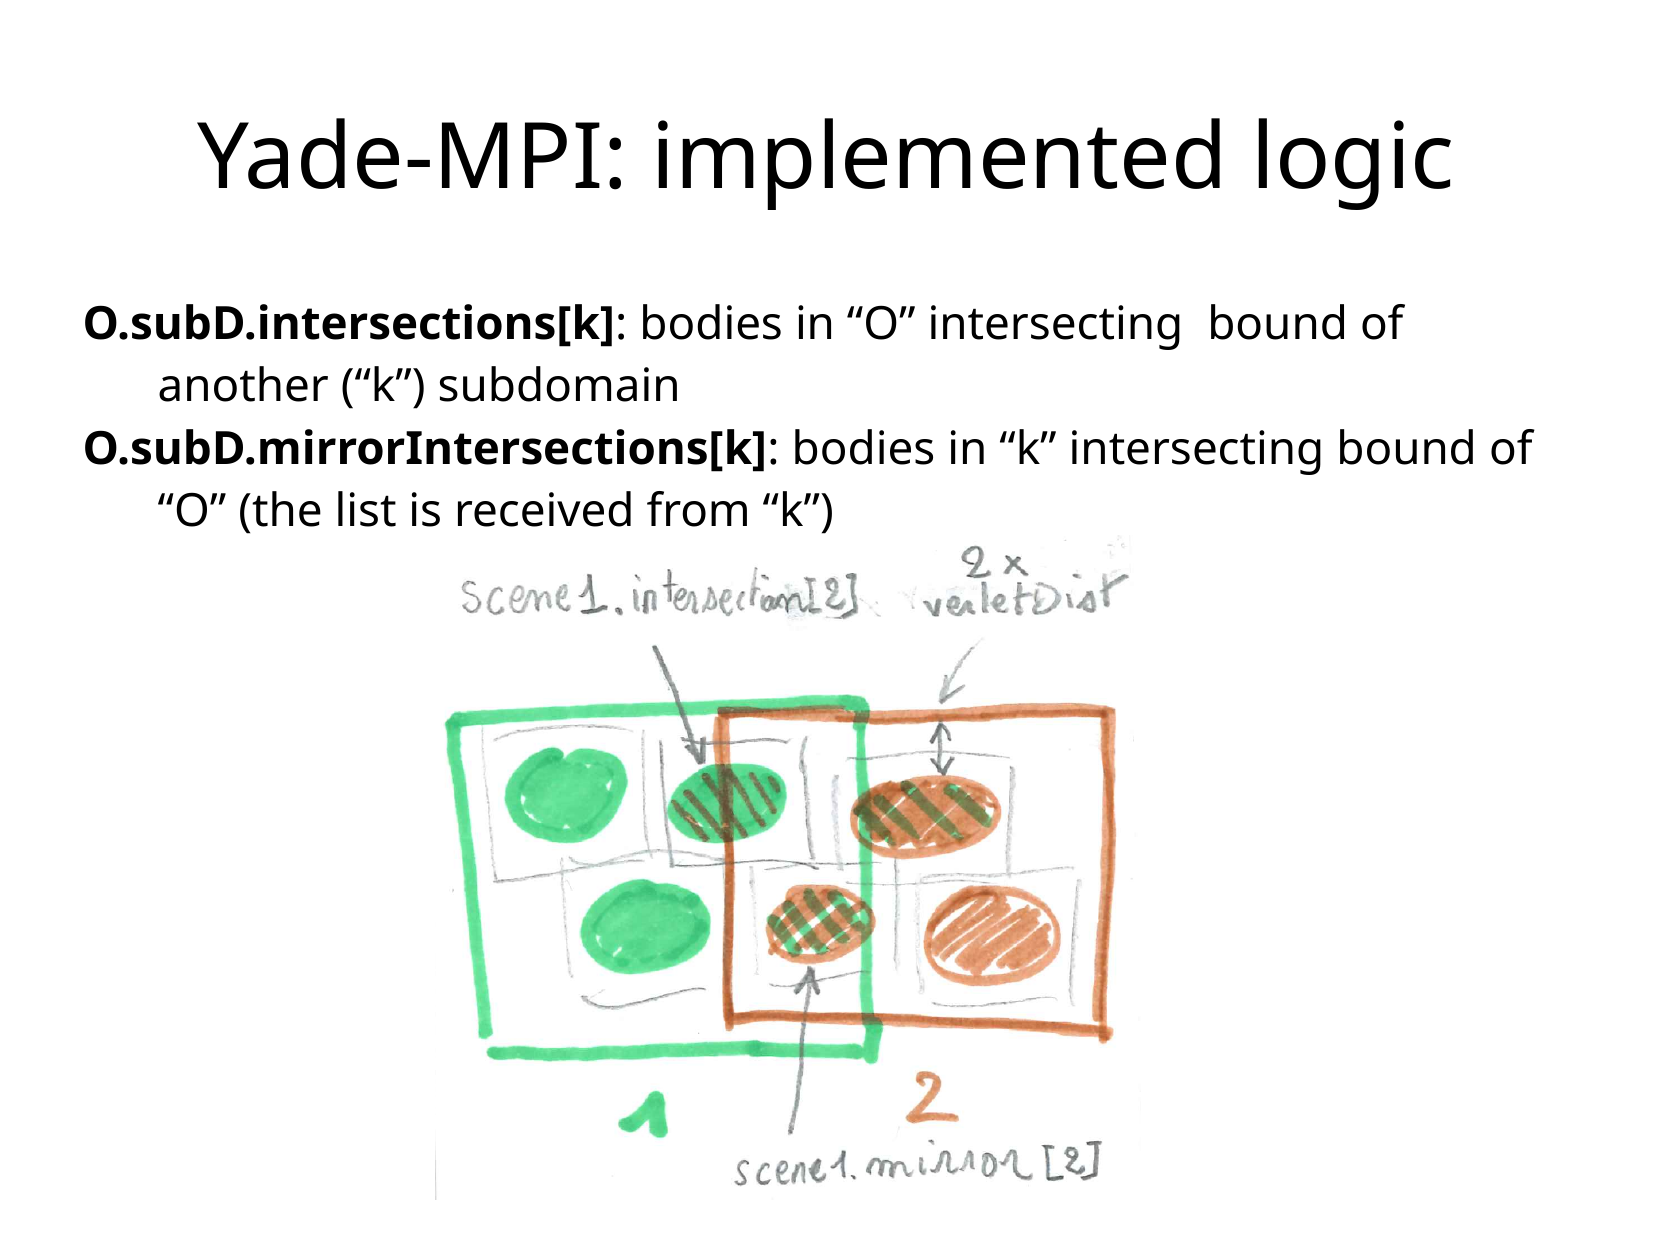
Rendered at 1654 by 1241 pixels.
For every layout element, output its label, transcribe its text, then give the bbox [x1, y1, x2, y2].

title Yade-MPI: implemented logic [82, 49, 1571, 257]
picture [435, 535, 1141, 1200]
subtitle O.subD.intersections[k]: bodies in “O” intersecting bound of another (“k”) subdomain O.subD.mirrorIntersections[k]: bodies in “k” intersecting bound of “O” (the list is received from “k”) [82, 290, 1571, 1010]
